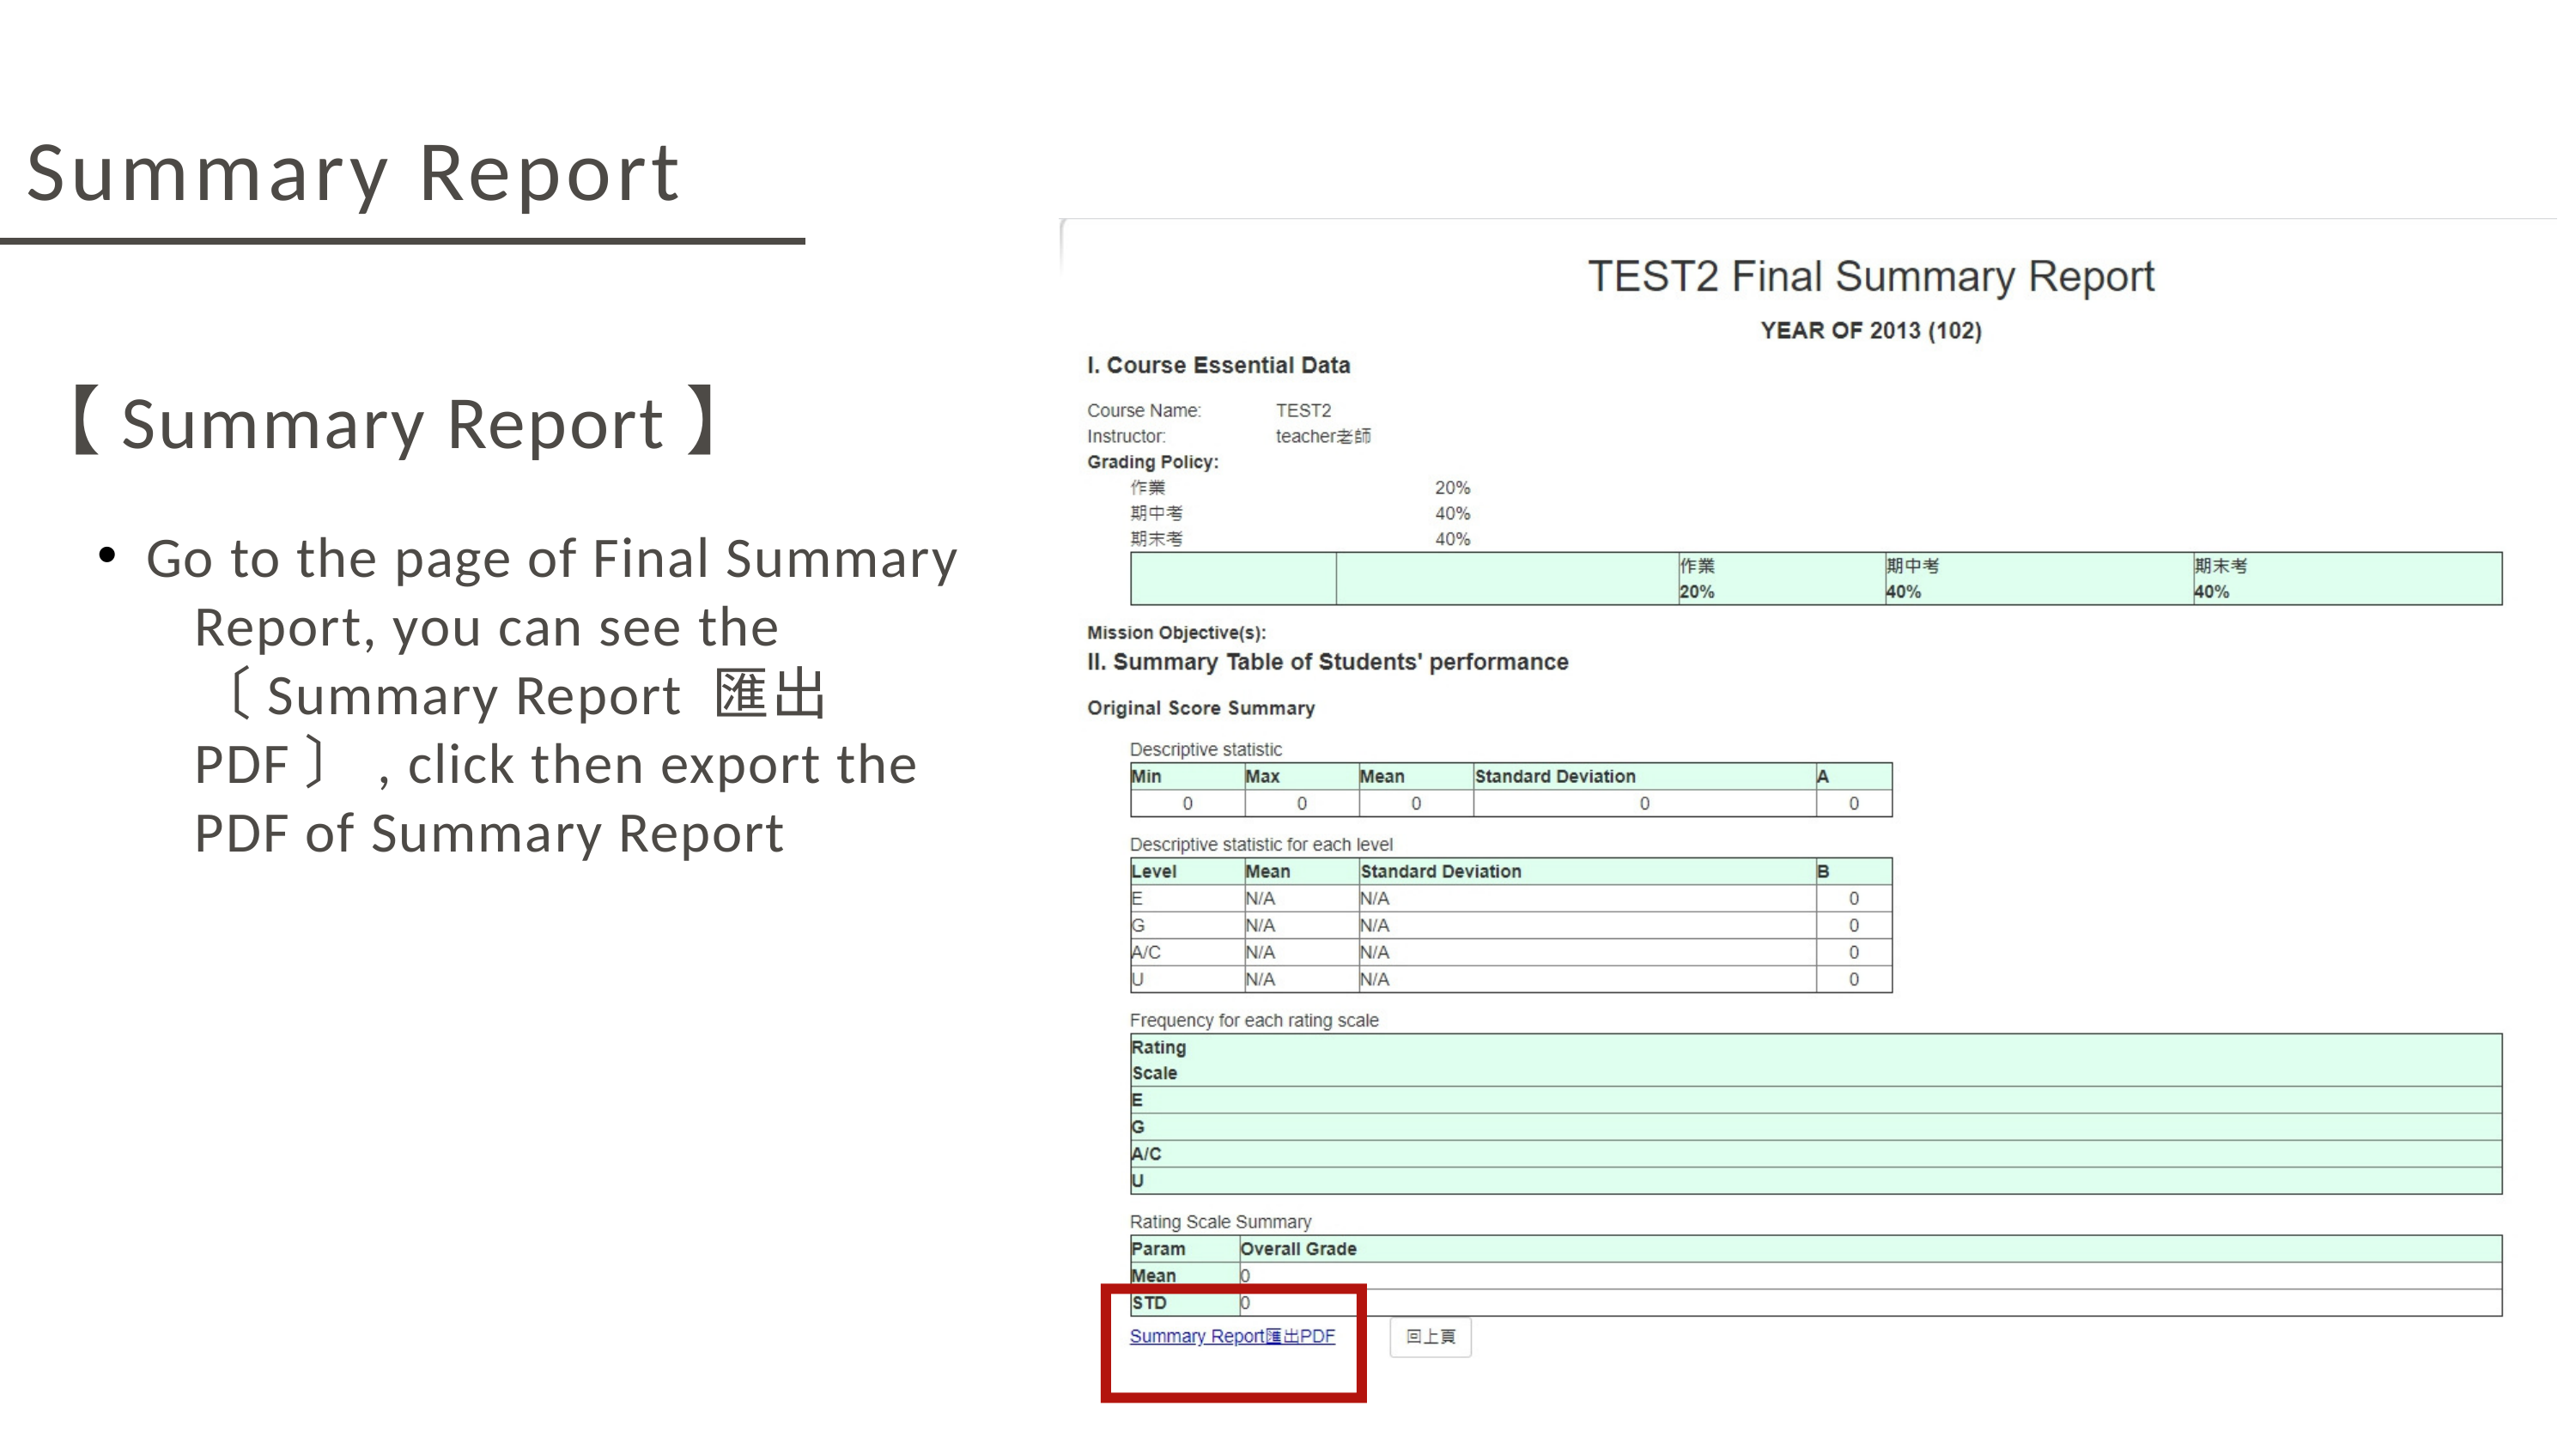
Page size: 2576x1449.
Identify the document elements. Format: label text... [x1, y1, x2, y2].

text_box 【Summary Report】 [26, 373, 849, 465]
picture [1059, 218, 2557, 1368]
text_box Summary Report [26, 112, 805, 219]
text_box [0, 238, 805, 245]
text_box [1100, 1283, 1367, 1404]
picture [1111, 1294, 1356, 1368]
text_box Go to the page of Final Summary Report, you can see the 〔Summary Report 匯出 PDF〕, click then export the PDF of Summary Report [0, 519, 1031, 795]
